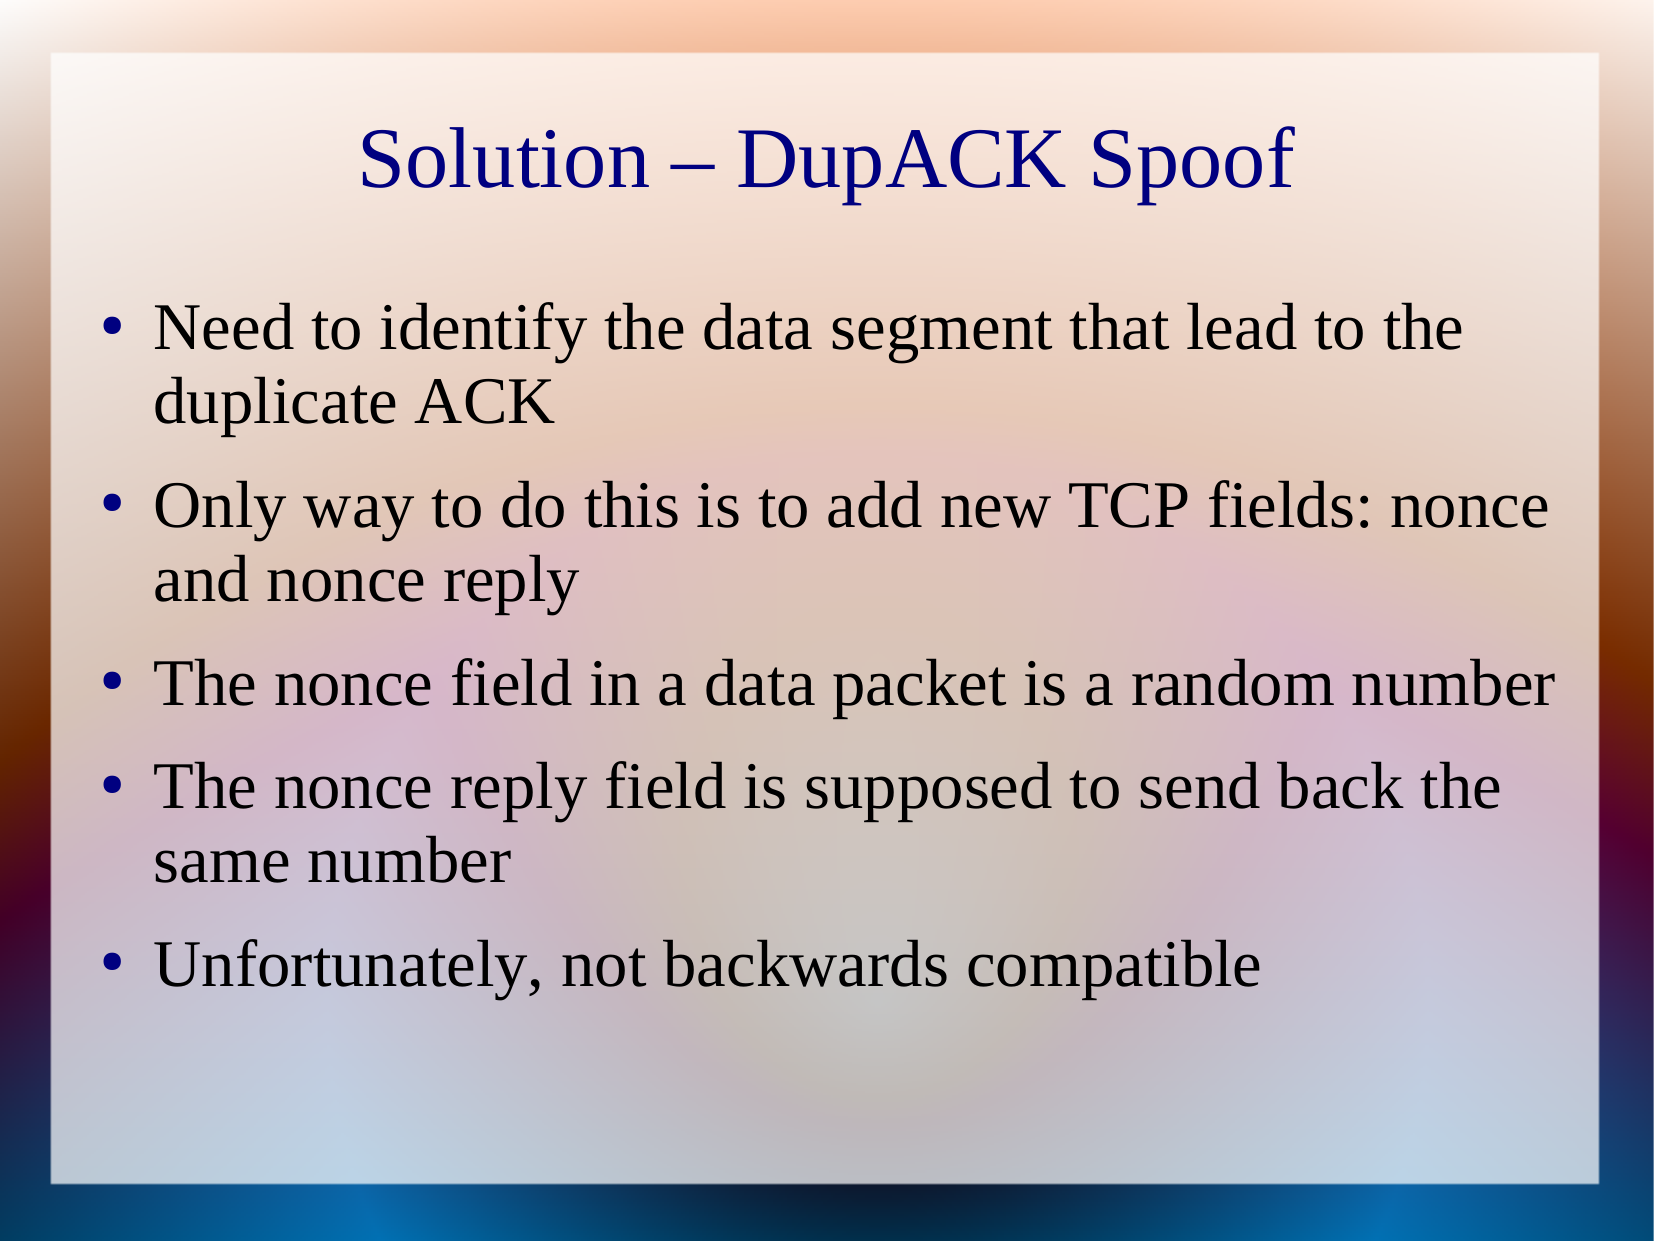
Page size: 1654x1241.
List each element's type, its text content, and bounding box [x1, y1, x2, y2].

list Need to identify the data segment that lead to the duplicate ACK Only way to do this is to add new TCP fields: nonce and nonce reply The nonce field in a data packet is a random number The nonce reply field is supposed to send back the same number Unfortunately, not backwards compatible [82, 290, 1571, 1109]
title Solution – DupACK Spoof [82, 55, 1571, 263]
picture [0, 0, 1654, 1241]
